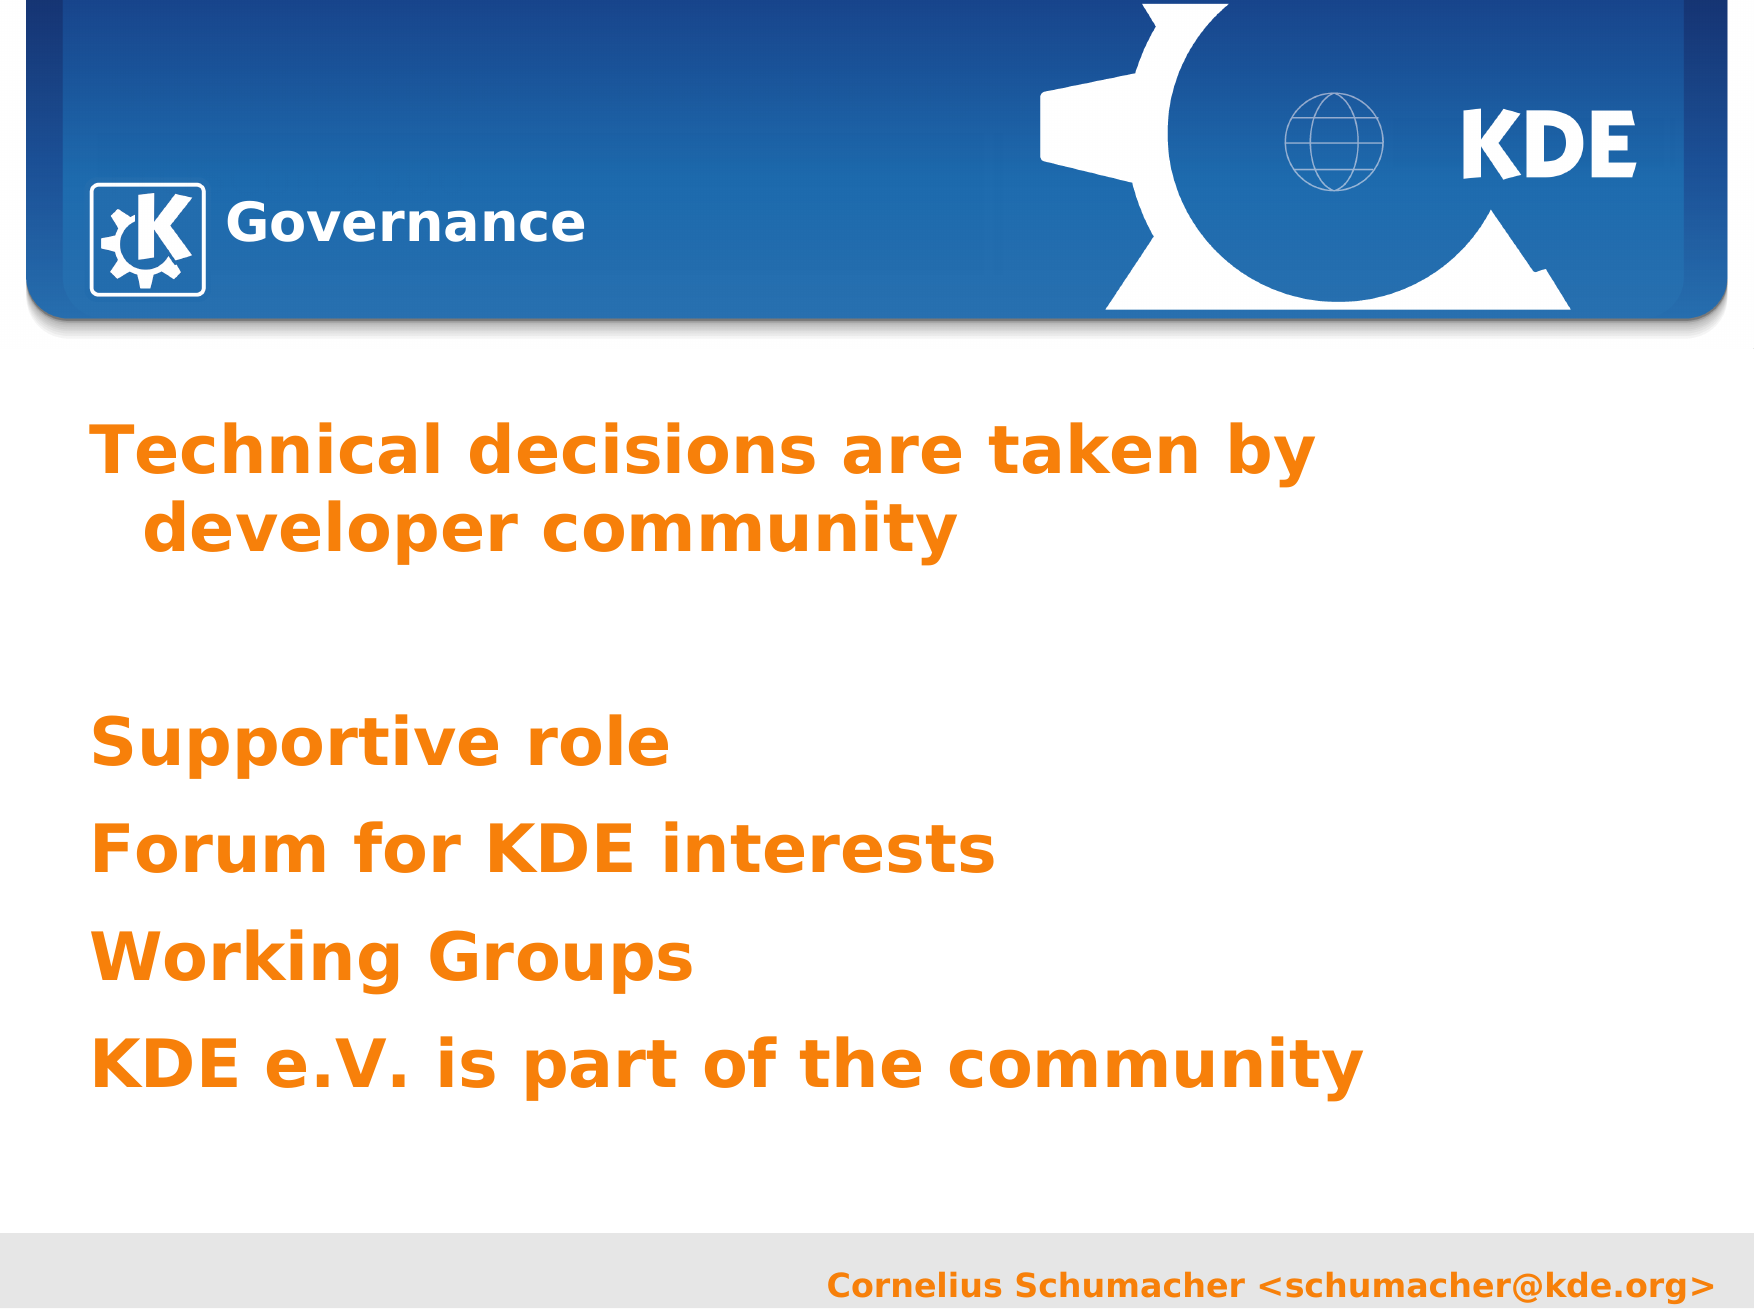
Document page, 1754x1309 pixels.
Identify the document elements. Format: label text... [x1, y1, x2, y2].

list Technical decisions are taken by developer community Supportive role Forum for KDE interests Working Groups KDE e.V. is part of the community [71, 411, 1651, 1148]
title Governance [225, 181, 1126, 265]
picture [0, 0, 1754, 349]
